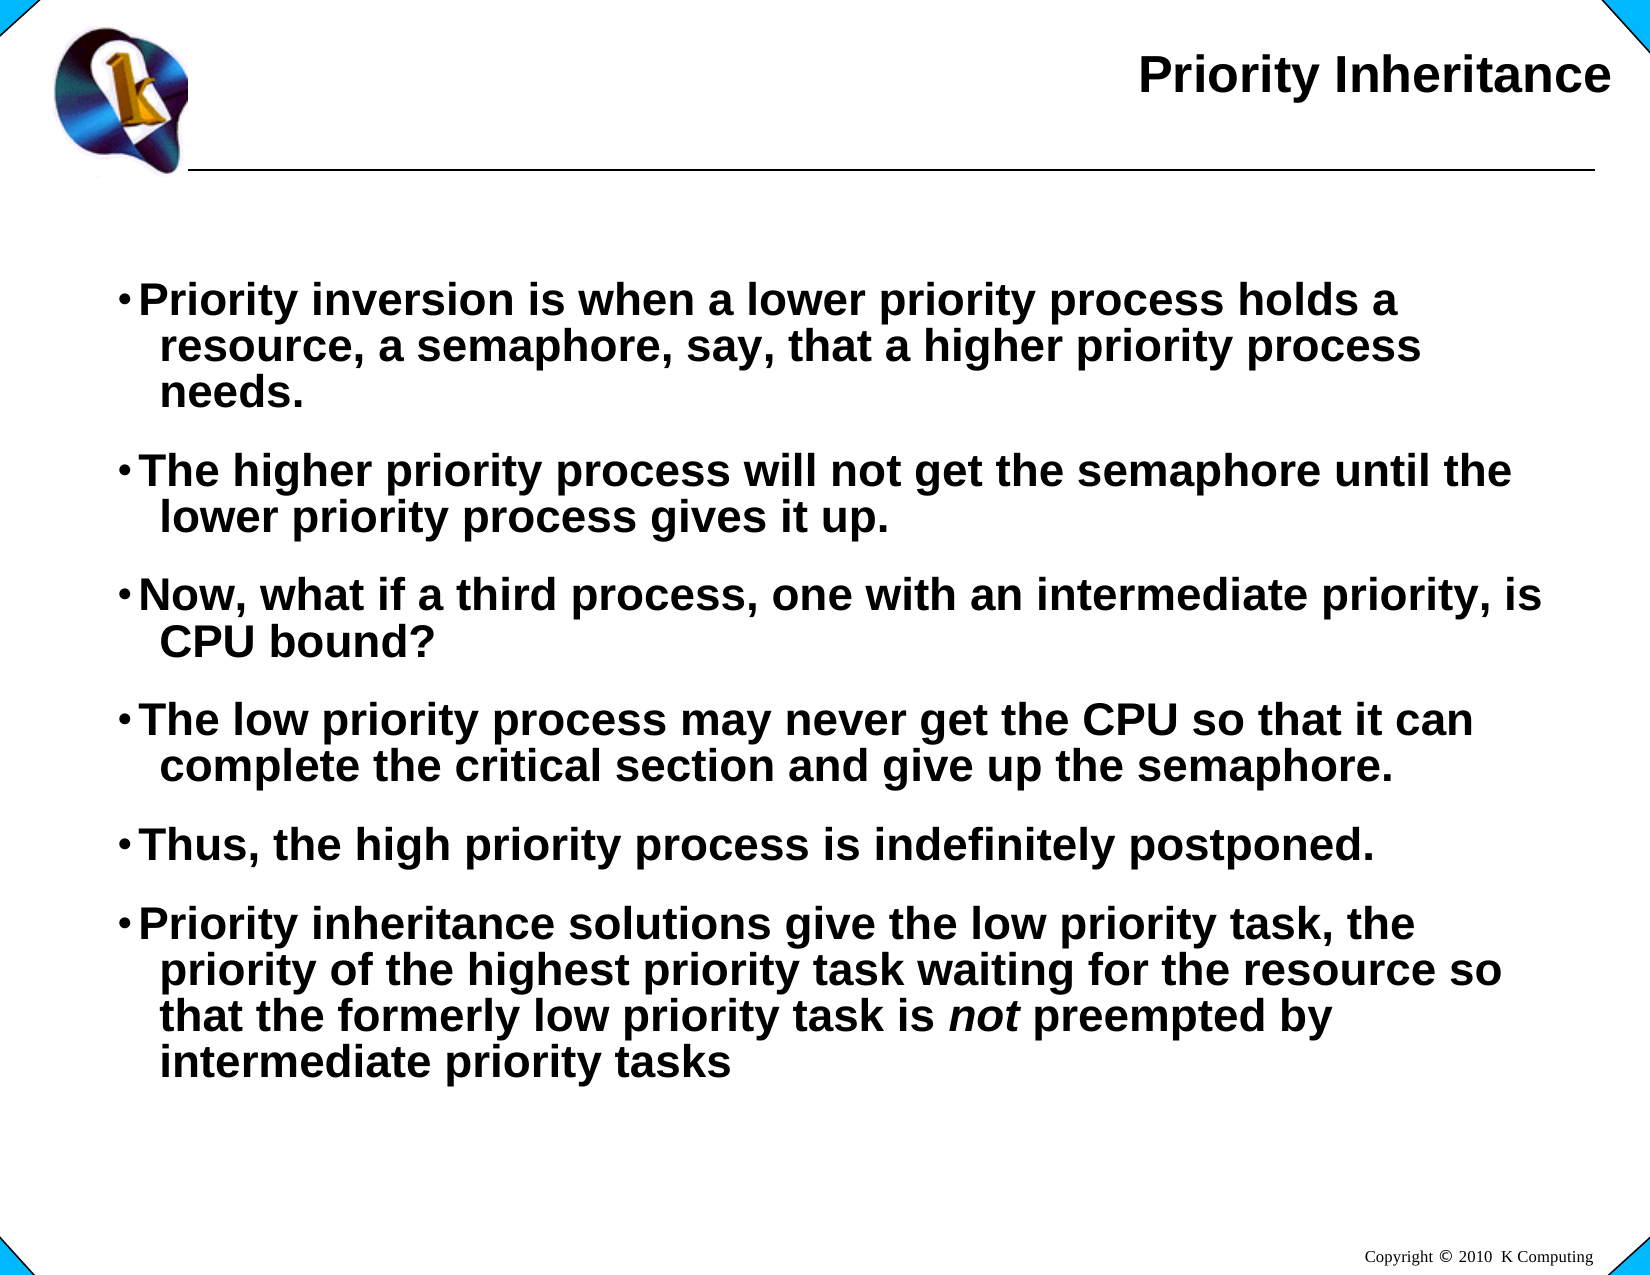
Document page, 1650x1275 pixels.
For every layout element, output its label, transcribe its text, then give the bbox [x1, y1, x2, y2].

title Priority Inheritance [437, 7, 1613, 143]
text_box Priority inversion is when a lower priority process holds a resource, a semaphore, say, that a higher priority process needs. The higher priority process will not get the semaphore until the lower priority process gives it up. Now, what if a third process, one with an intermediate priority, is CPU bound? The low priority process may never get the CPU so that it can complete the critical section and give up the semaphore. Thus, the high priority process is indefinitely postponed. Priority inheritance solutions give the low priority task, the priority of the highest priority task waiting for the resource so that the formerly low priority task is not preempted by intermediate priority tasks [103, 187, 1576, 1169]
picture [53, 17, 188, 188]
